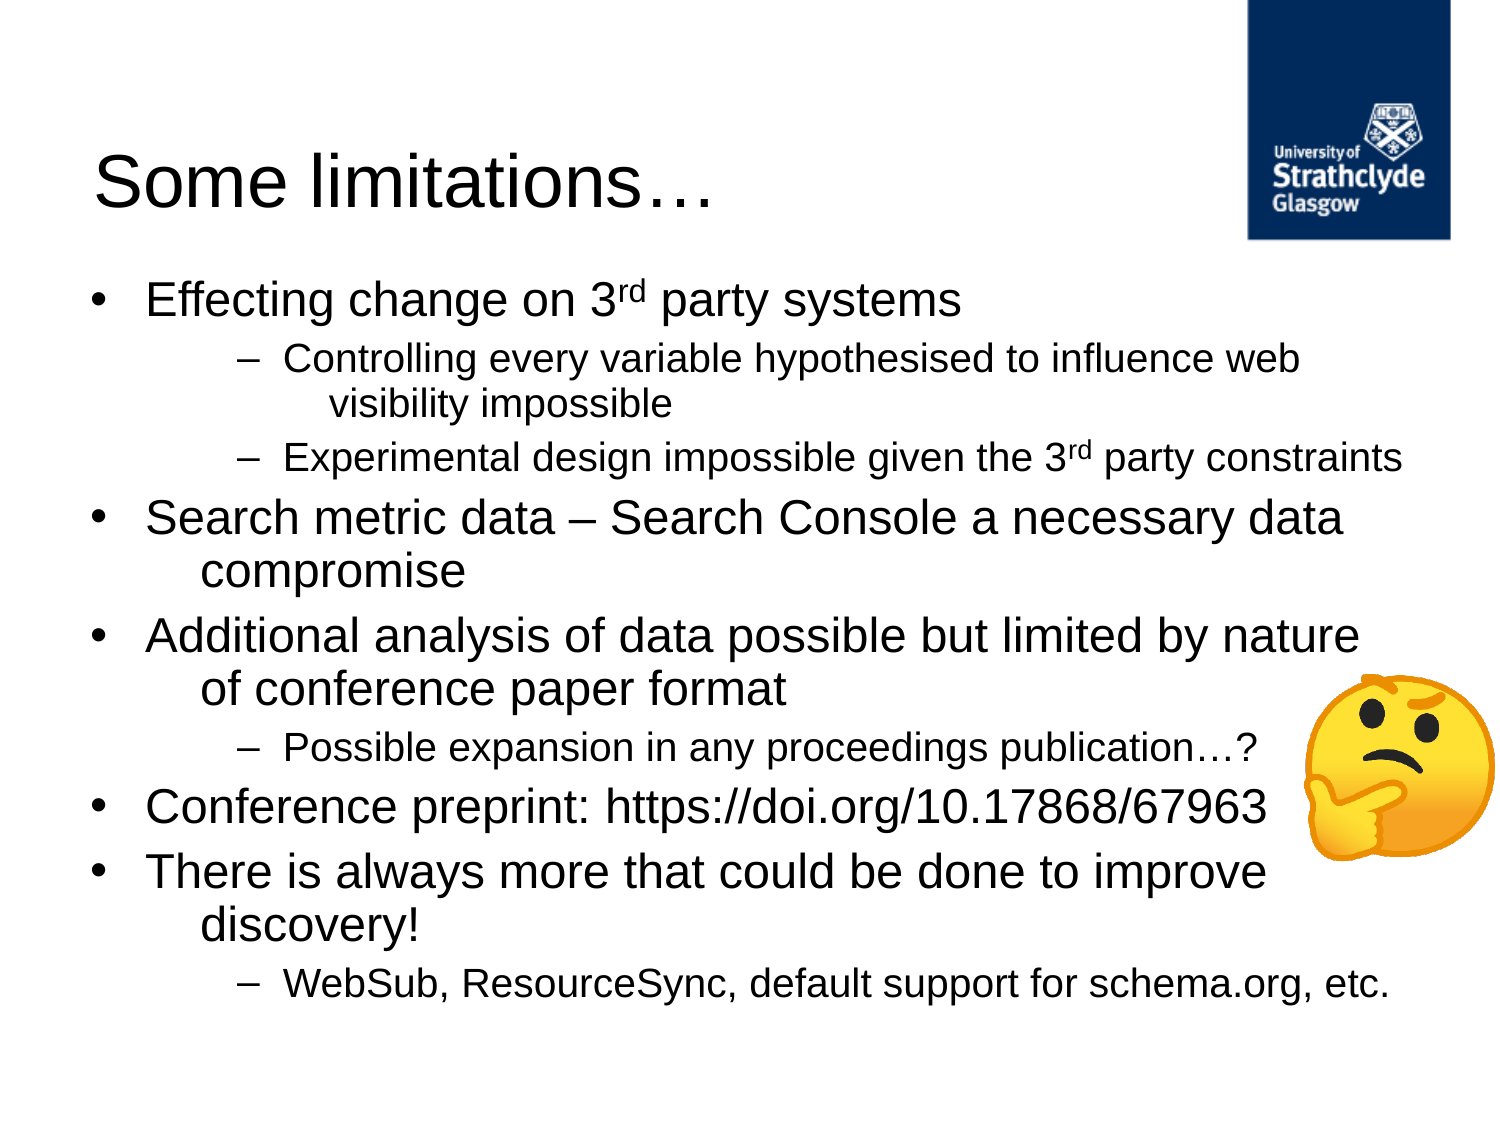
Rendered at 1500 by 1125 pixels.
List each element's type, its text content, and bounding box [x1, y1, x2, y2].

list Effecting change on 3rd party systems Controlling every variable hypothesised to influence web visibility impossible Experimental design impossible given the 3rd party constraints Search metric data – Search Console a necessary data compromise Additional analysis of data possible but limited by nature of conference paper format Possible expansion in any proceedings publication…? Conference preprint: https://doi.org/10.17868/67963 There is always more that could be done to improve discovery! WebSub, ResourceSync, default support for schema.org, etc. [75, 267, 1426, 1095]
picture [1299, 664, 1500, 865]
title Some limitations… [78, 125, 1426, 244]
